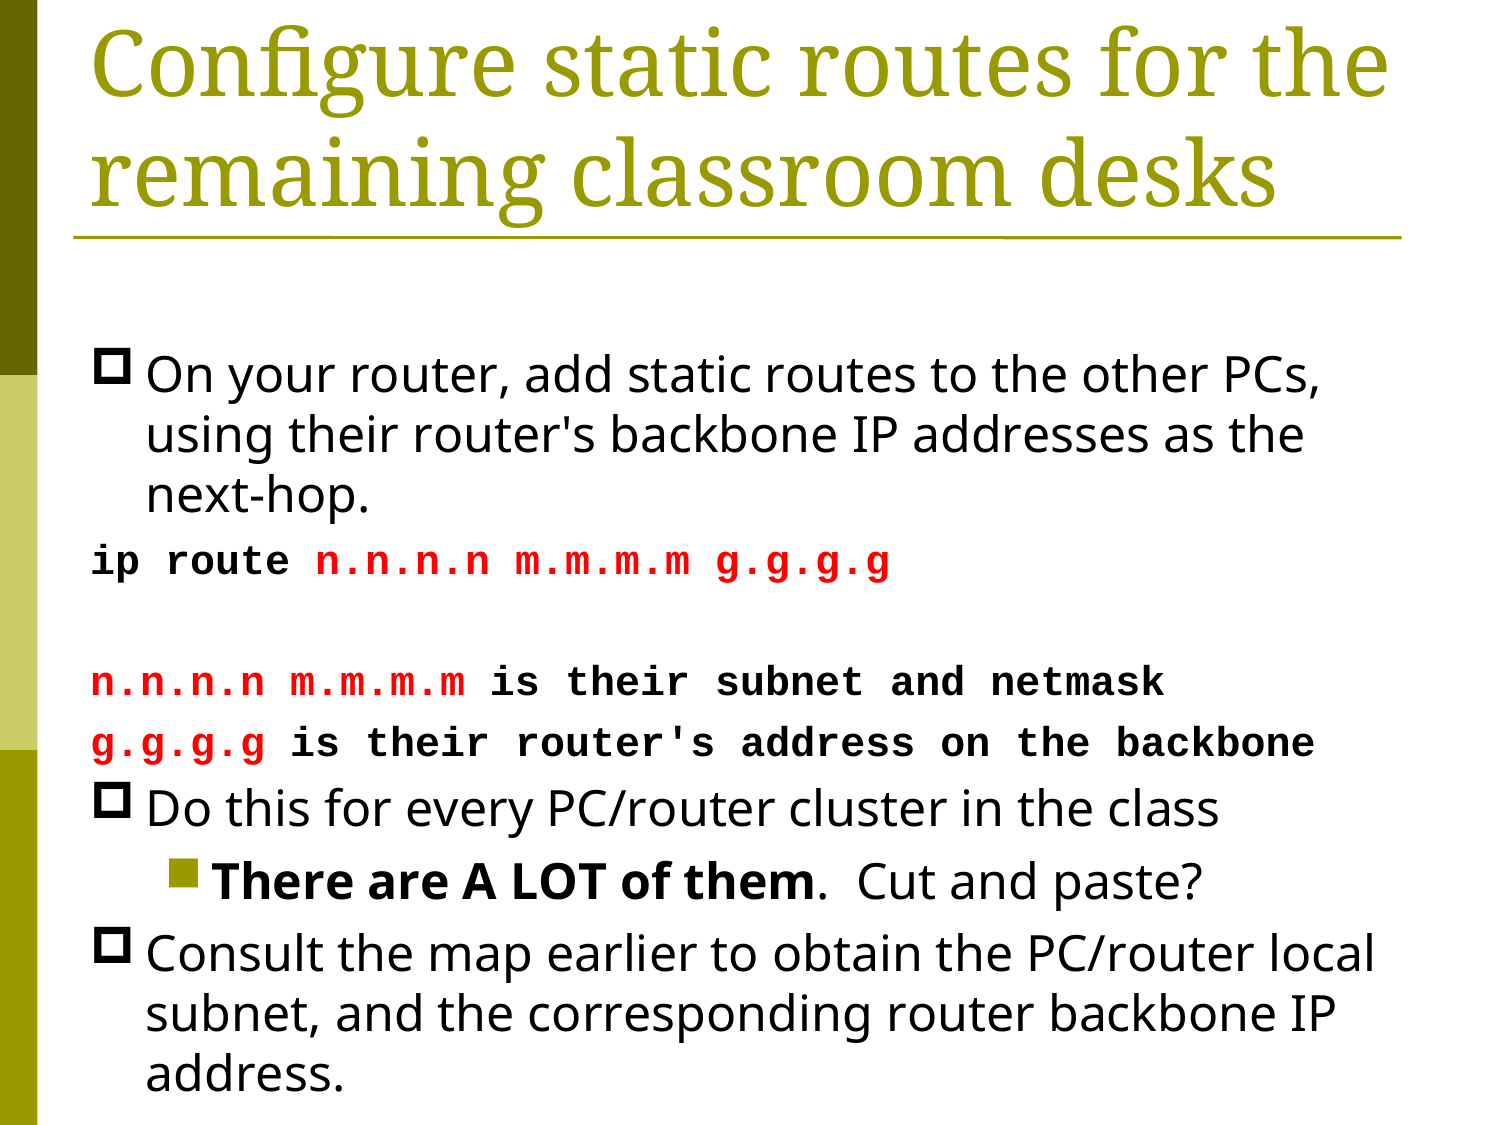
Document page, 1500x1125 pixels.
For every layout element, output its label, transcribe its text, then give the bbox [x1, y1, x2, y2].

text_box Configure static routes for the remaining classroom desks [75, 0, 1426, 233]
text_box On your router, add static routes to the other PCs, using their router's backbone IP addresses as the next-hop. ip route n.n.n.n m.m.m.m g.g.g.g n.n.n.n m.m.m.m is their subnet and netmask g.g.g.g is their router's address on the backbone Do this for every PC/router cluster in the class There are A LOT of them. Cut and paste? Consult the map earlier to obtain the PC/router local subnet, and the corresponding router backbone IP address. [75, 262, 1426, 1110]
